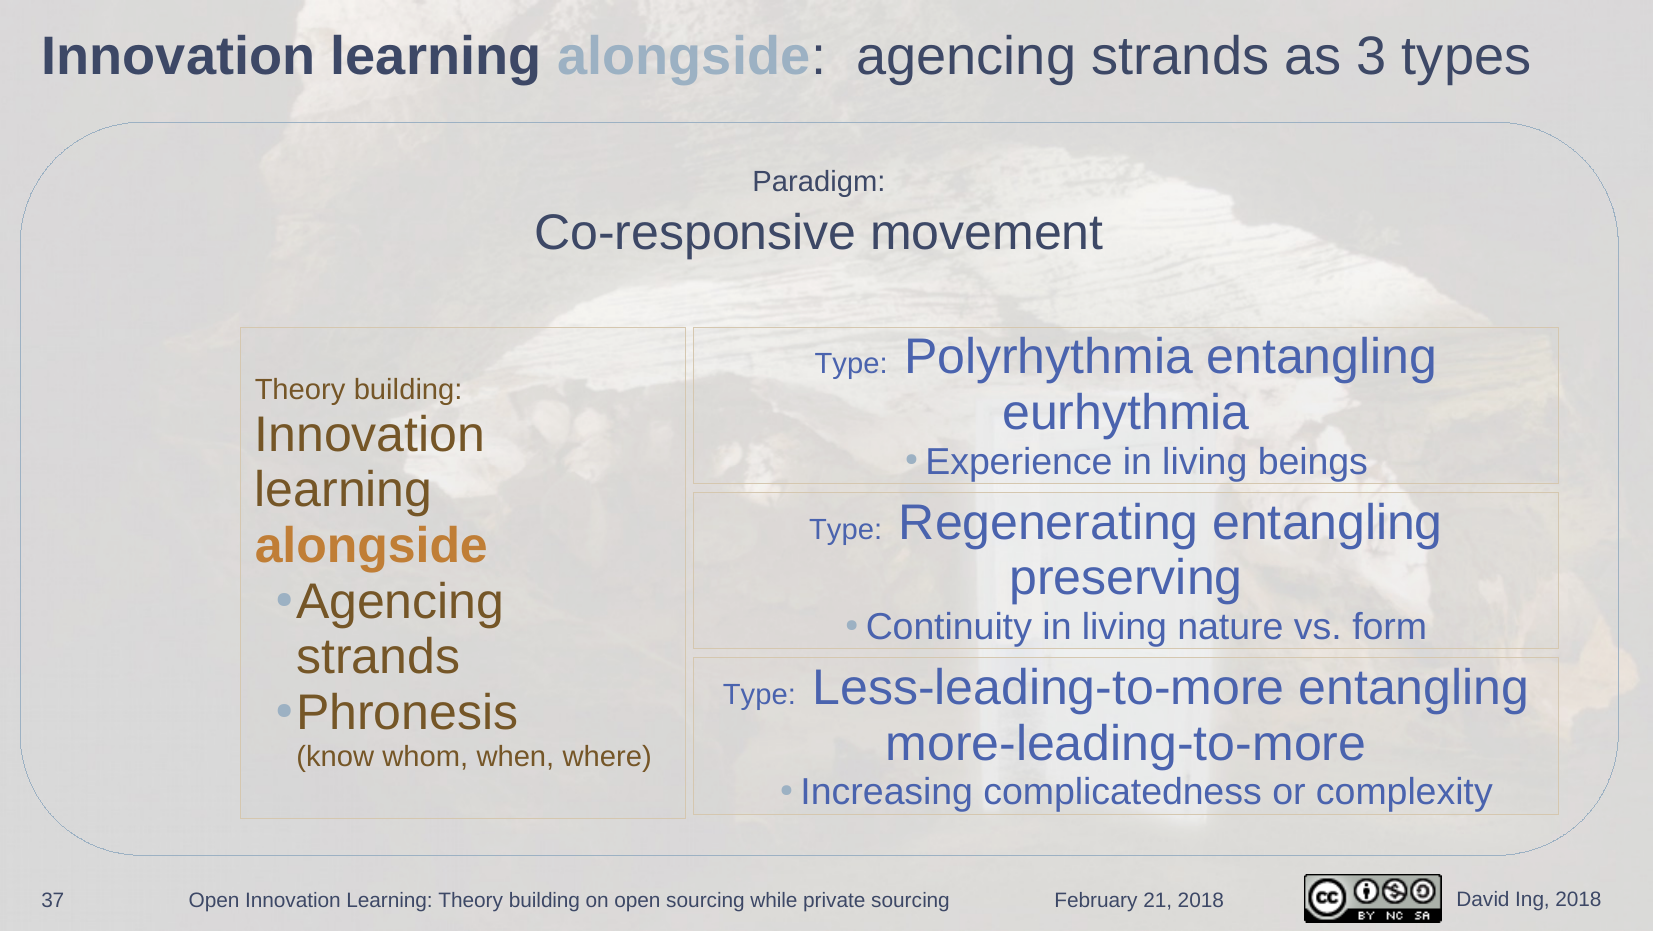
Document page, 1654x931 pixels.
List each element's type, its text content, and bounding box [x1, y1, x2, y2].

title Innovation learning alongside: agencing strands as 3 types [41, 30, 1613, 126]
table_cell 4. [0, 0, 1653, 931]
text_box Type: Less-leading-to-more entangling more-leading-to-more Increasing complicatedness or complexity [693, 657, 1559, 815]
text_box Paradigm: Co-responsive movement [20, 122, 1619, 856]
picture [1304, 874, 1442, 923]
text_box Type: Polyrhythmia entangling eurhythmia Experience in living beings [693, 327, 1559, 484]
text_box Type: Regenerating entangling preserving Continuity in living nature vs. form [693, 492, 1559, 649]
text_box Theory building: Innovation learning alongside Agencing strands Phronesis (know whom, when, where) [240, 327, 686, 819]
